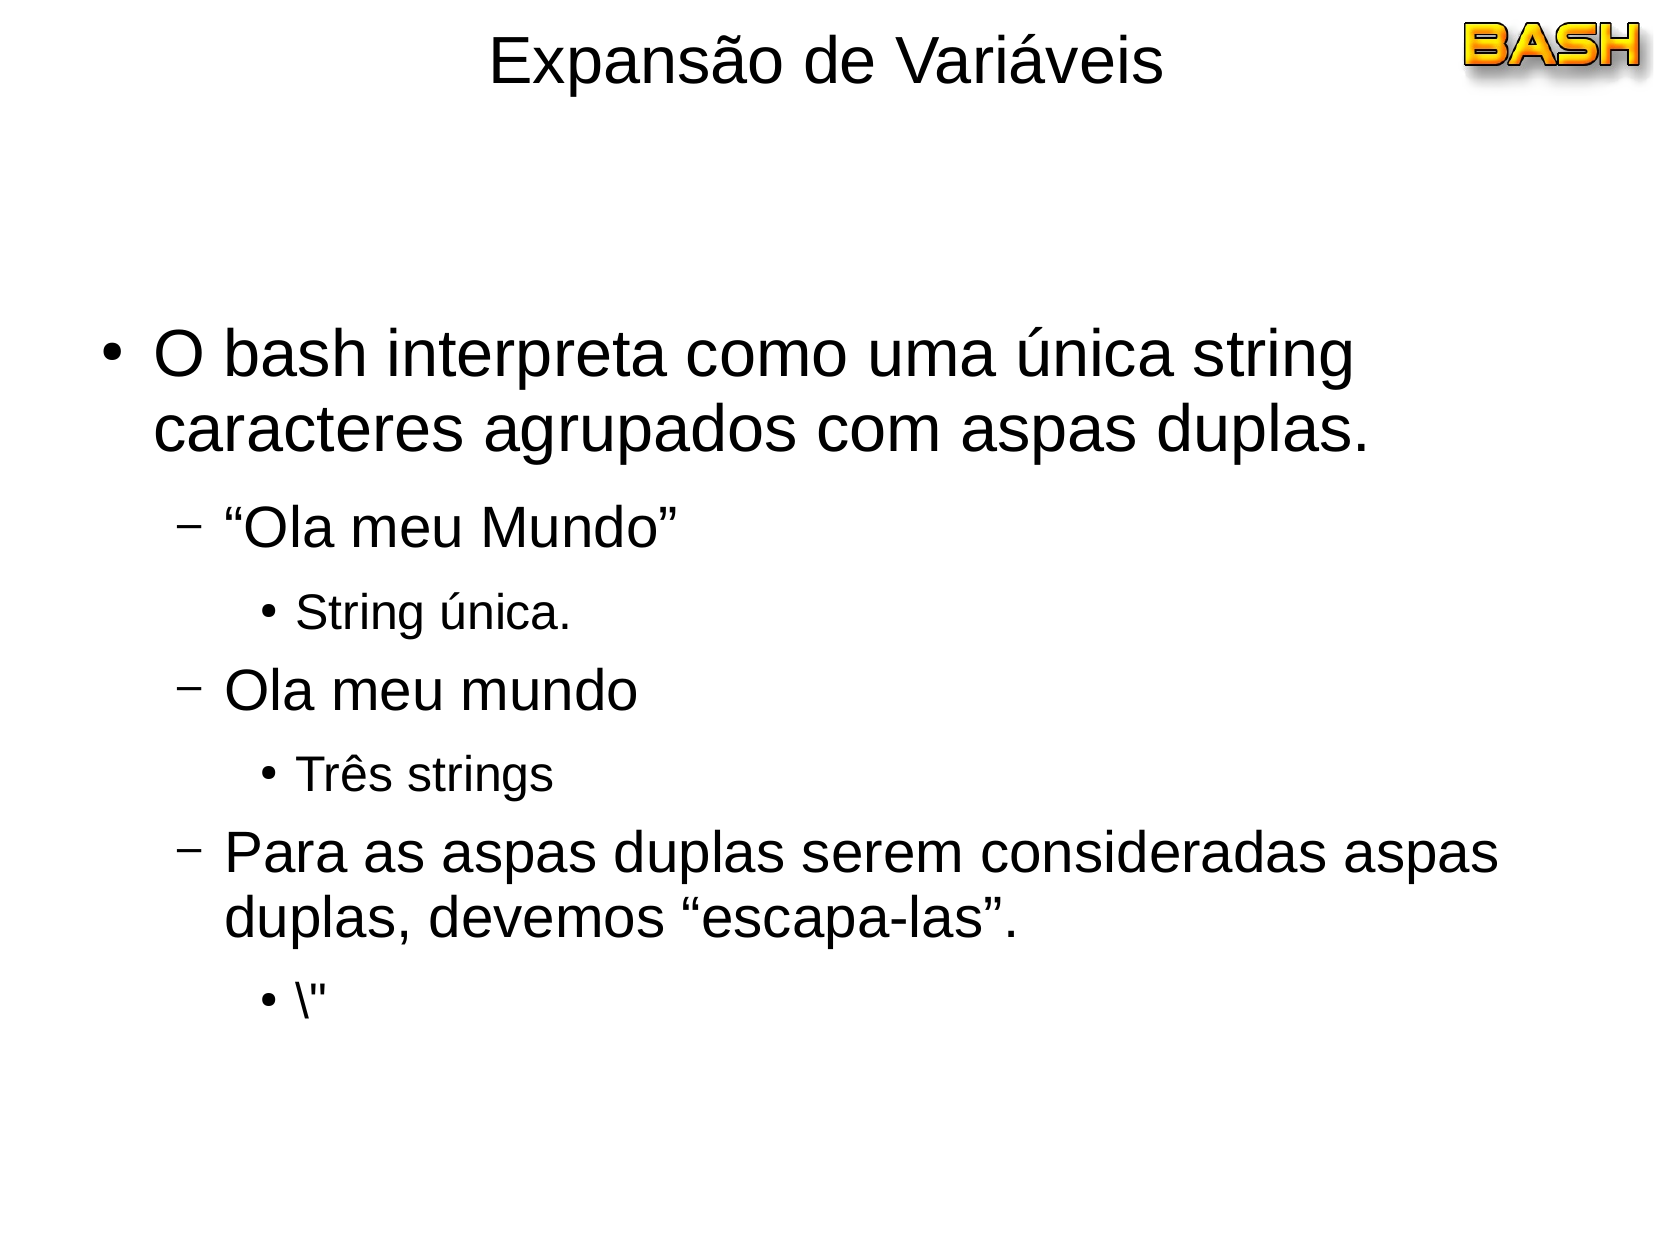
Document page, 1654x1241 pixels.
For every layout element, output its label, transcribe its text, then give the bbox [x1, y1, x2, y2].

list O bash interpreta como uma única string caracteres agrupados com aspas duplas. “Ola meu Mundo” String única. Ola meu mundo Três strings Para as aspas duplas serem consideradas aspas duplas, devemos “escapa-las”. \" [82, 316, 1571, 1029]
title Expansão de Variáveis [82, 22, 1571, 98]
picture [1450, 0, 1654, 96]
